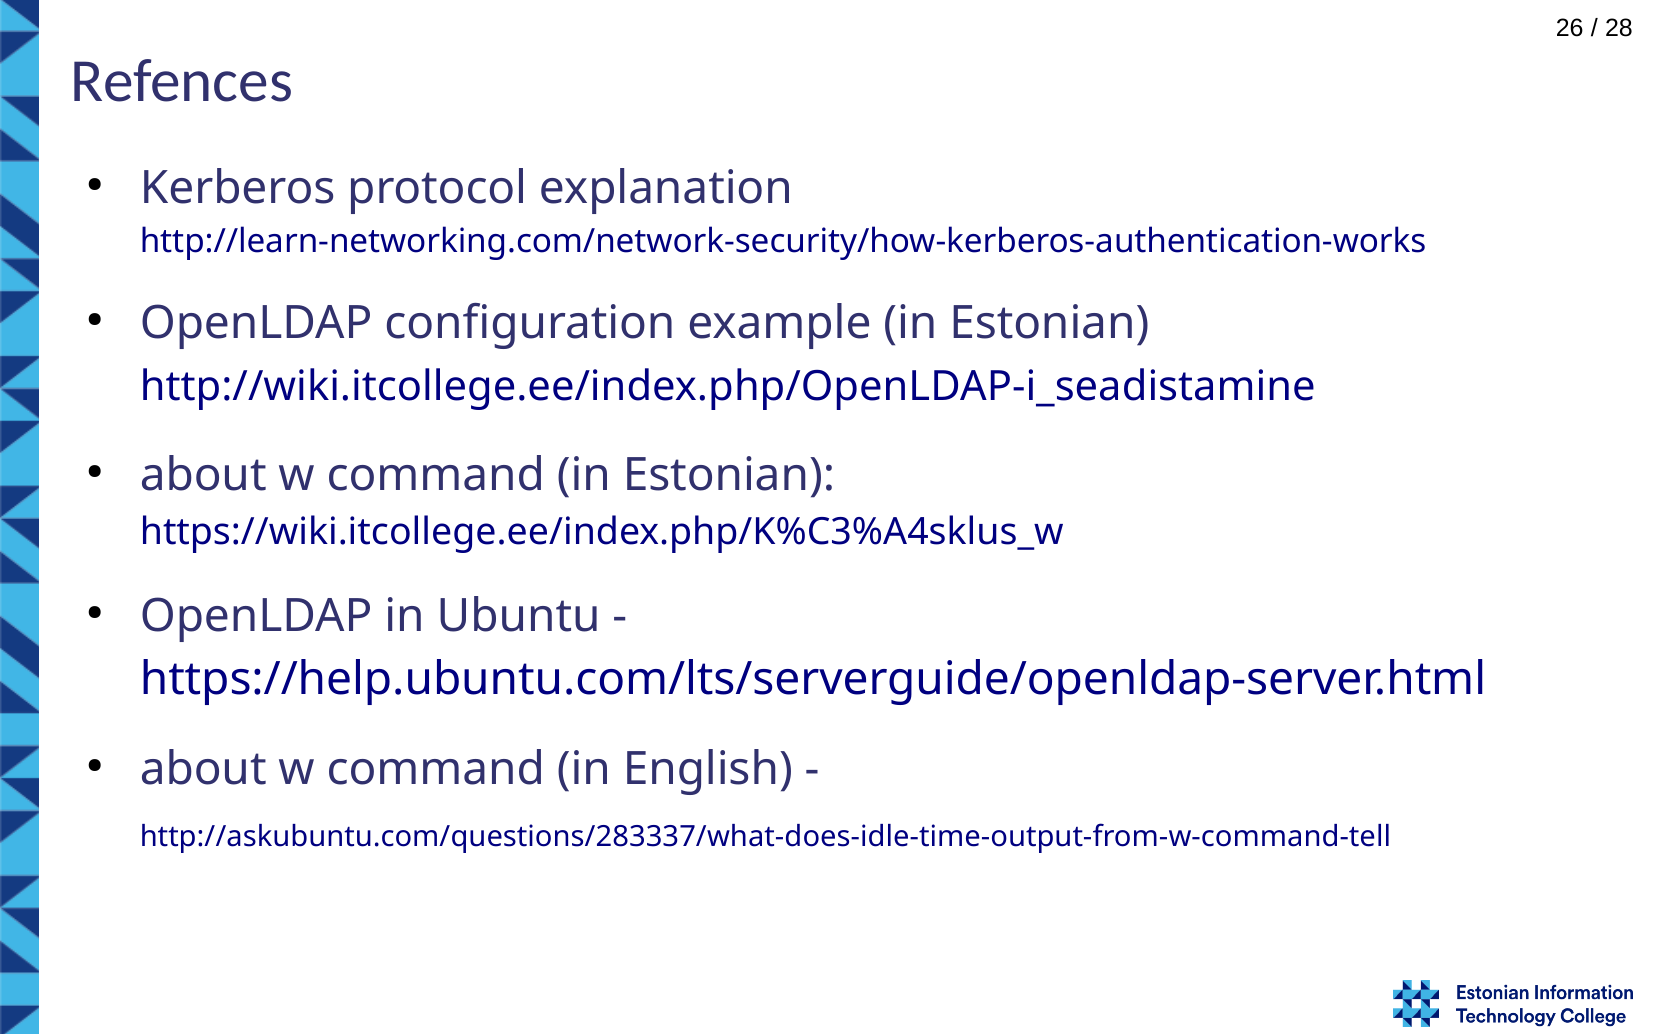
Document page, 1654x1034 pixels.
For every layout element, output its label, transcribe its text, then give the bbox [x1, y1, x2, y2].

list Kerberos protocol explanation http://learn-networking.com/network-security/how-kerberos-authentication-works OpenLDAP configuration example (in Estonian) http://wiki.itcollege.ee/index.php/OpenLDAP-i_seadistamine about w command (in Estonian): https://wiki.itcollege.ee/index.php/K%C3%A4sklus_w OpenLDAP in Ubuntu - https://help.ubuntu.com/lts/serverguide/openldap-server.html about w command (in English) - http://askubuntu.com/questions/283337/what-does-idle-time-output-from-w-command-tell [68, 153, 1630, 957]
picture [1393, 980, 1633, 1027]
title Refences [70, 41, 1630, 130]
